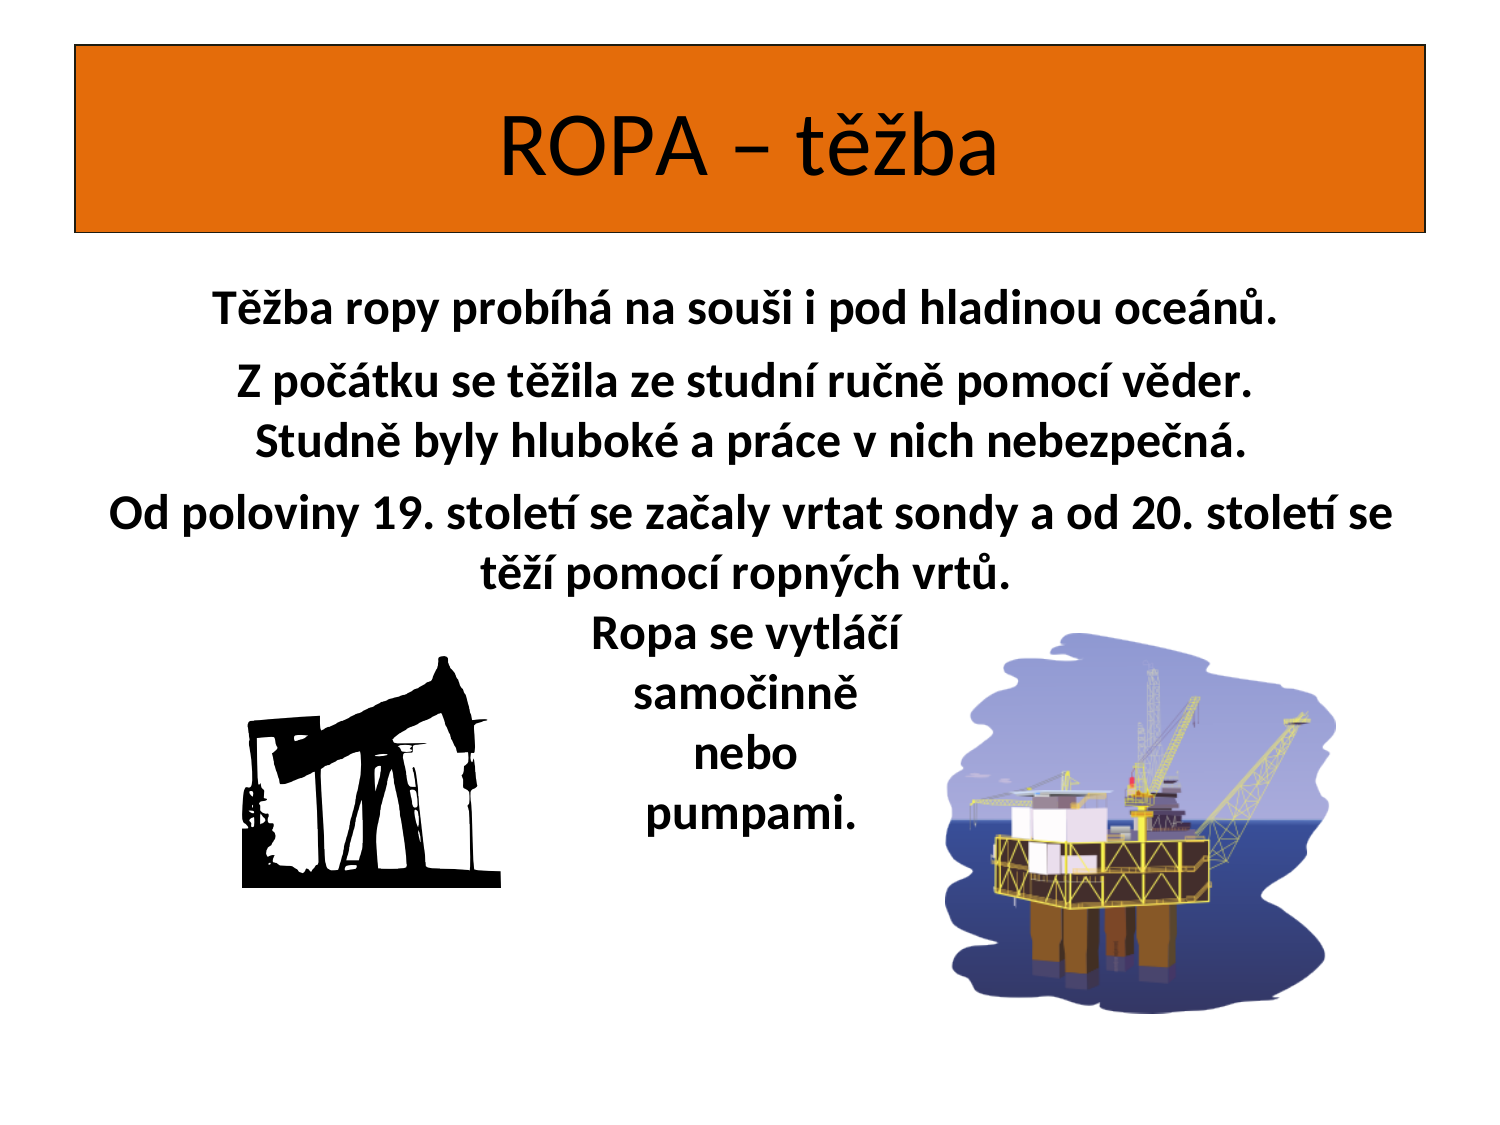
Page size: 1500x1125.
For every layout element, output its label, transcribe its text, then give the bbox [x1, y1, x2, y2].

picture [945, 633, 1336, 1015]
picture [242, 656, 501, 889]
text_box ROPA – těžba [75, 45, 1426, 233]
text_box Těžba ropy probíhá na souši i pod hladinou oceánů. Z počátku se těžila ze studní ručně pomocí věder. Studně byly hluboké a práce v nich nebezpečná. Od poloviny 19. století se začaly vrtat sondy a od 20. století se těží pomocí ropných vrtů. Ropa se vytláčí samočinně nebo pumpami. [76, 267, 1427, 1010]
